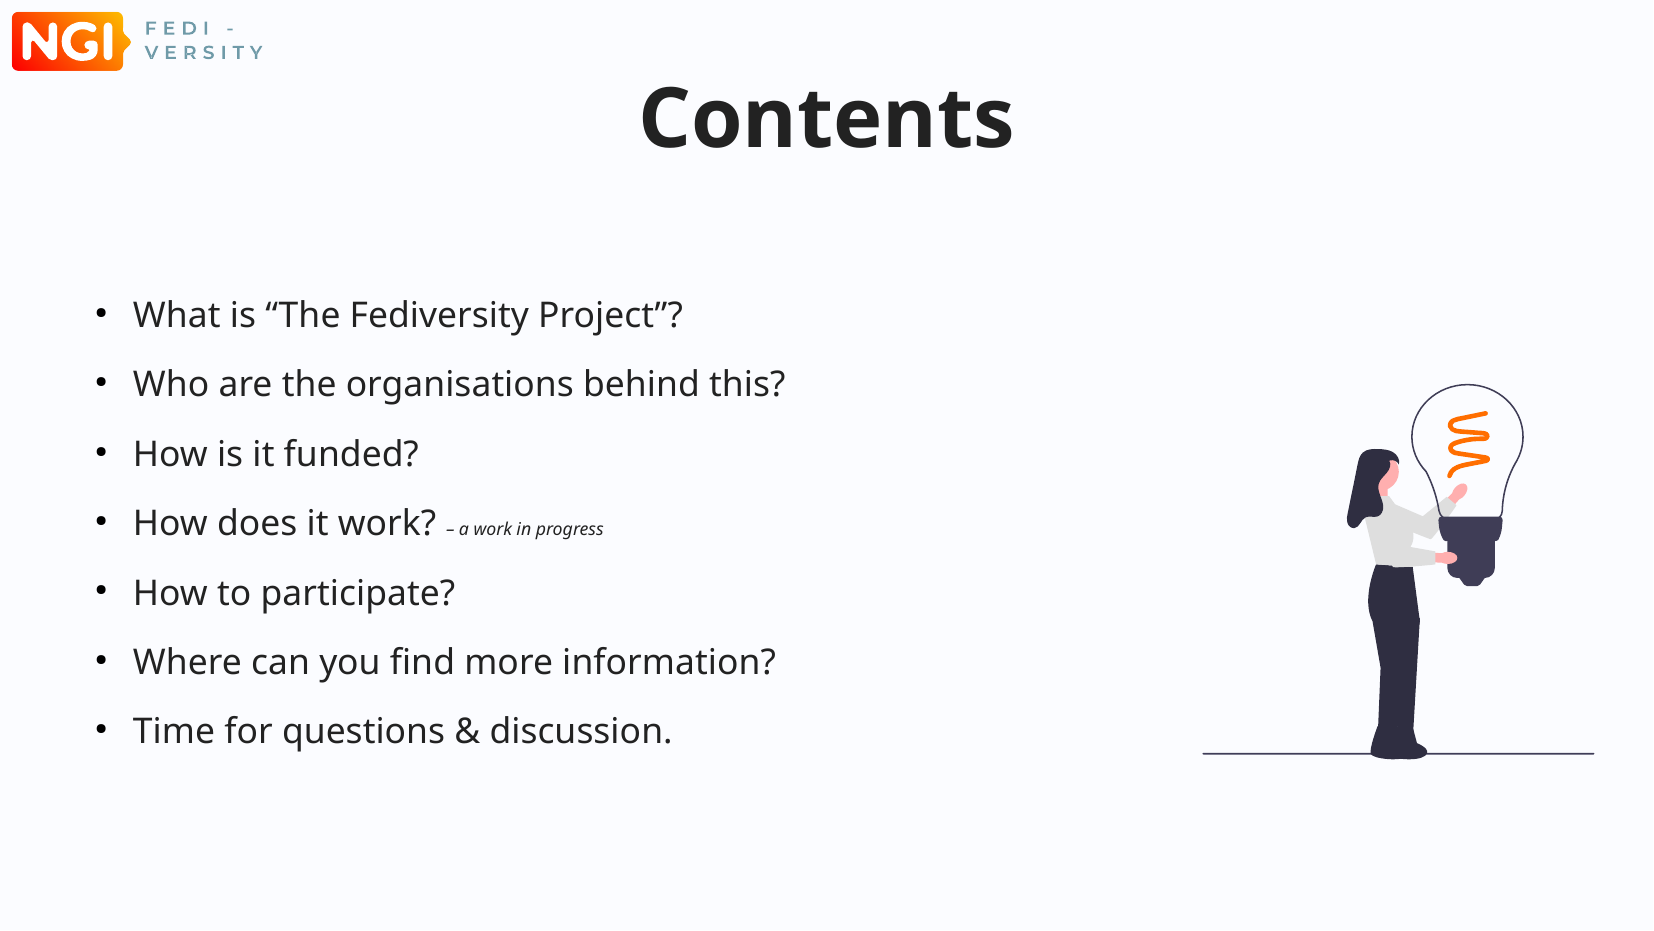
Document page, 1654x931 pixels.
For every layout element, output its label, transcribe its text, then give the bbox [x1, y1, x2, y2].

picture [1202, 383, 1595, 760]
title Contents [82, 37, 1571, 193]
list What is “The Fediversity Project”? Who are the organisations behind this? How is it funded? How does it work? – a work in progress How to participate? Where can you find more information? Time for questions & discussion. [82, 219, 1571, 760]
